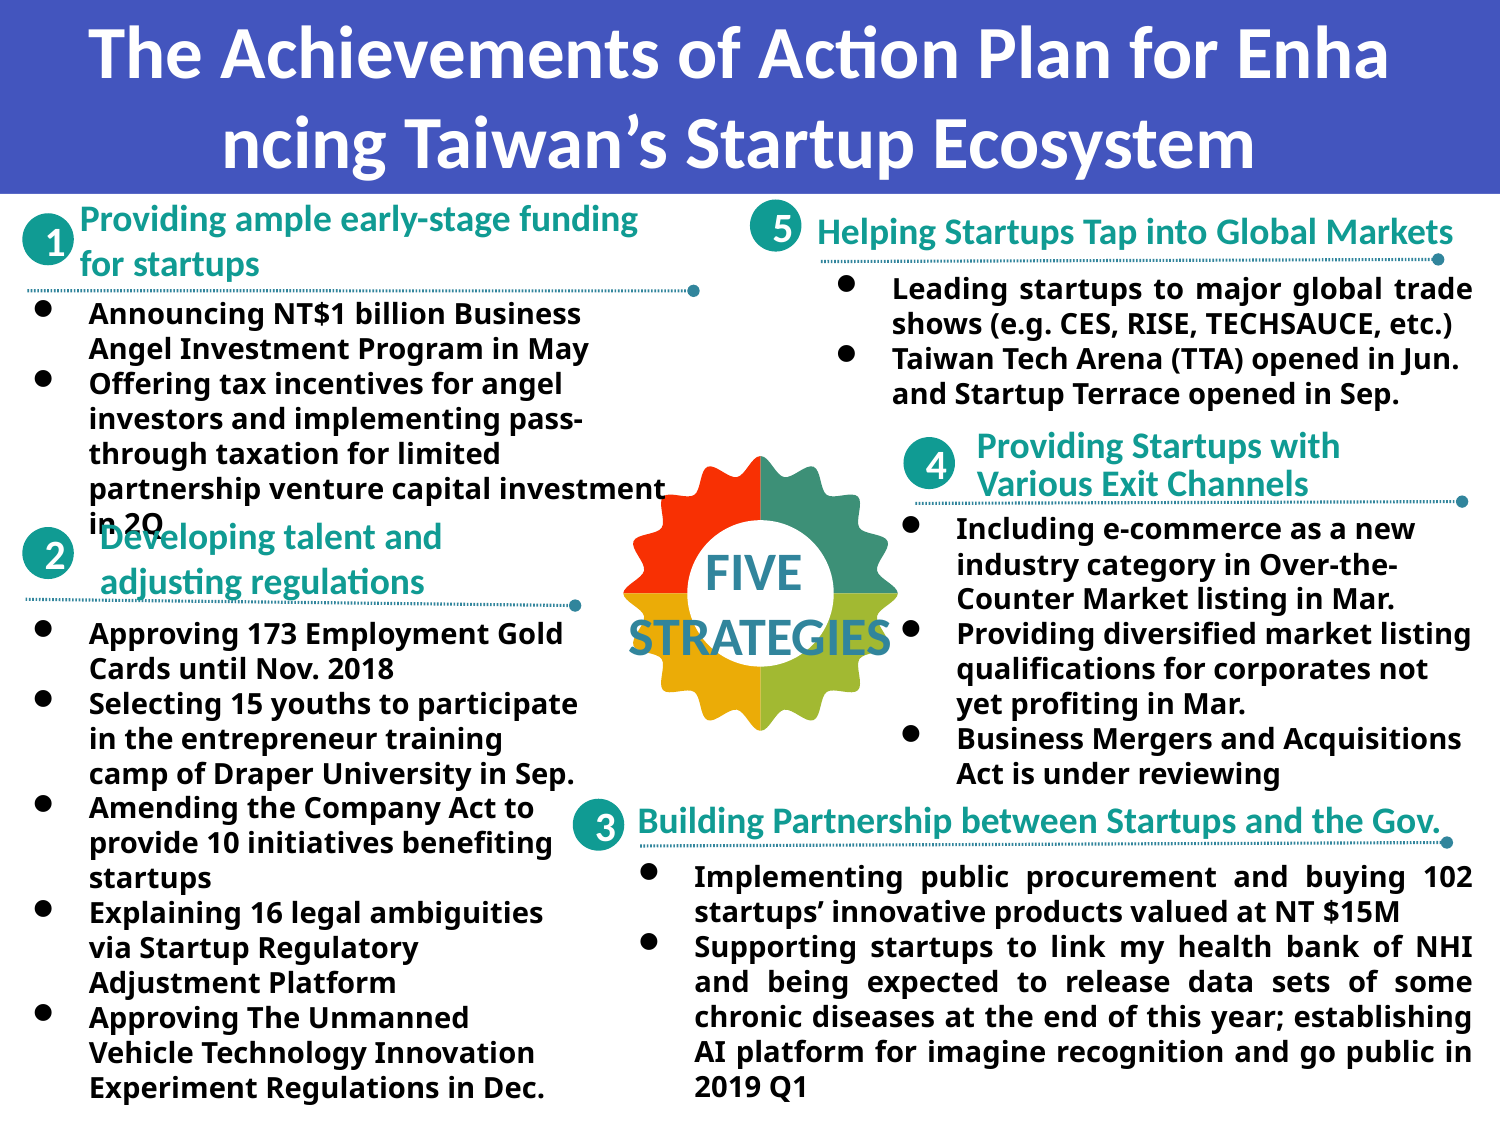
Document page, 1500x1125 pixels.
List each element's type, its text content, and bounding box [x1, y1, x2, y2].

text_box Providing ample early-stage funding for startups [65, 186, 706, 292]
text_box Developing talent and adjusting regulations [85, 504, 576, 607]
text_box Providing Startups with Various Exit Channels [962, 421, 1470, 503]
title The Achievements of Action Plan for Enhancing Taiwan’s Startup Ecosystem [64, 19, 1415, 168]
text_box 3 [572, 798, 622, 851]
text_box FIVE STRATEGIES [576, 529, 885, 674]
text_box 1 [22, 213, 65, 266]
text_box 4 [903, 437, 955, 490]
text_box Leading startups to major global trade shows (e.g. CES, RISE, TECHSAUCE, etc.) Taiwan Tech Arena (TTA) opened in Jun. and Startup Terrace opened in Sep. [820, 262, 1489, 418]
text_box Announcing NT$1 billion Business Angel Investment Program in May Offering tax incentives for angel investors and implementing pass-through taxation for limited partnership venture capital investment in 2Q [17, 288, 688, 548]
text_box Implementing public procurement and buying 102 startups’ innovative products valued at NT $15M Supporting startups to link my health bank of NHI and being expected to release data sets of some chronic diseases at the end of this year; establishing AI platform for imagine recognition and go public in 2019 Q1 [623, 850, 1489, 1111]
text_box 2 [22, 527, 74, 580]
text_box Helping Startups Tap into Global Markets [802, 199, 1470, 260]
text_box Building Partnership between Startups and the Gov. [622, 788, 1500, 849]
text_box Including e-commerce as a new industry category in Over-the-Counter Market listing in Mar. Providing diversified market listing qualifications for corporates not yet profiting in Mar. Business Mergers and Acquisitions Act is under reviewing [885, 503, 1494, 788]
text_box [661, 674, 861, 731]
text_box 5 [749, 199, 802, 252]
text_box Approving 173 Employment Gold Cards until Nov. 2018 Selecting 15 youths to participate in the entrepreneur training camp of Draper University in Sep. Amending the Company Act to provide 10 initiatives benefiting startups Explaining 16 legal ambiguities via Startup Regulatory Adjustment Platform Approving The Unmanned Vehicle Technology Innovation Experiment Regulations in Dec. [17, 607, 597, 1112]
text_box [688, 456, 861, 529]
